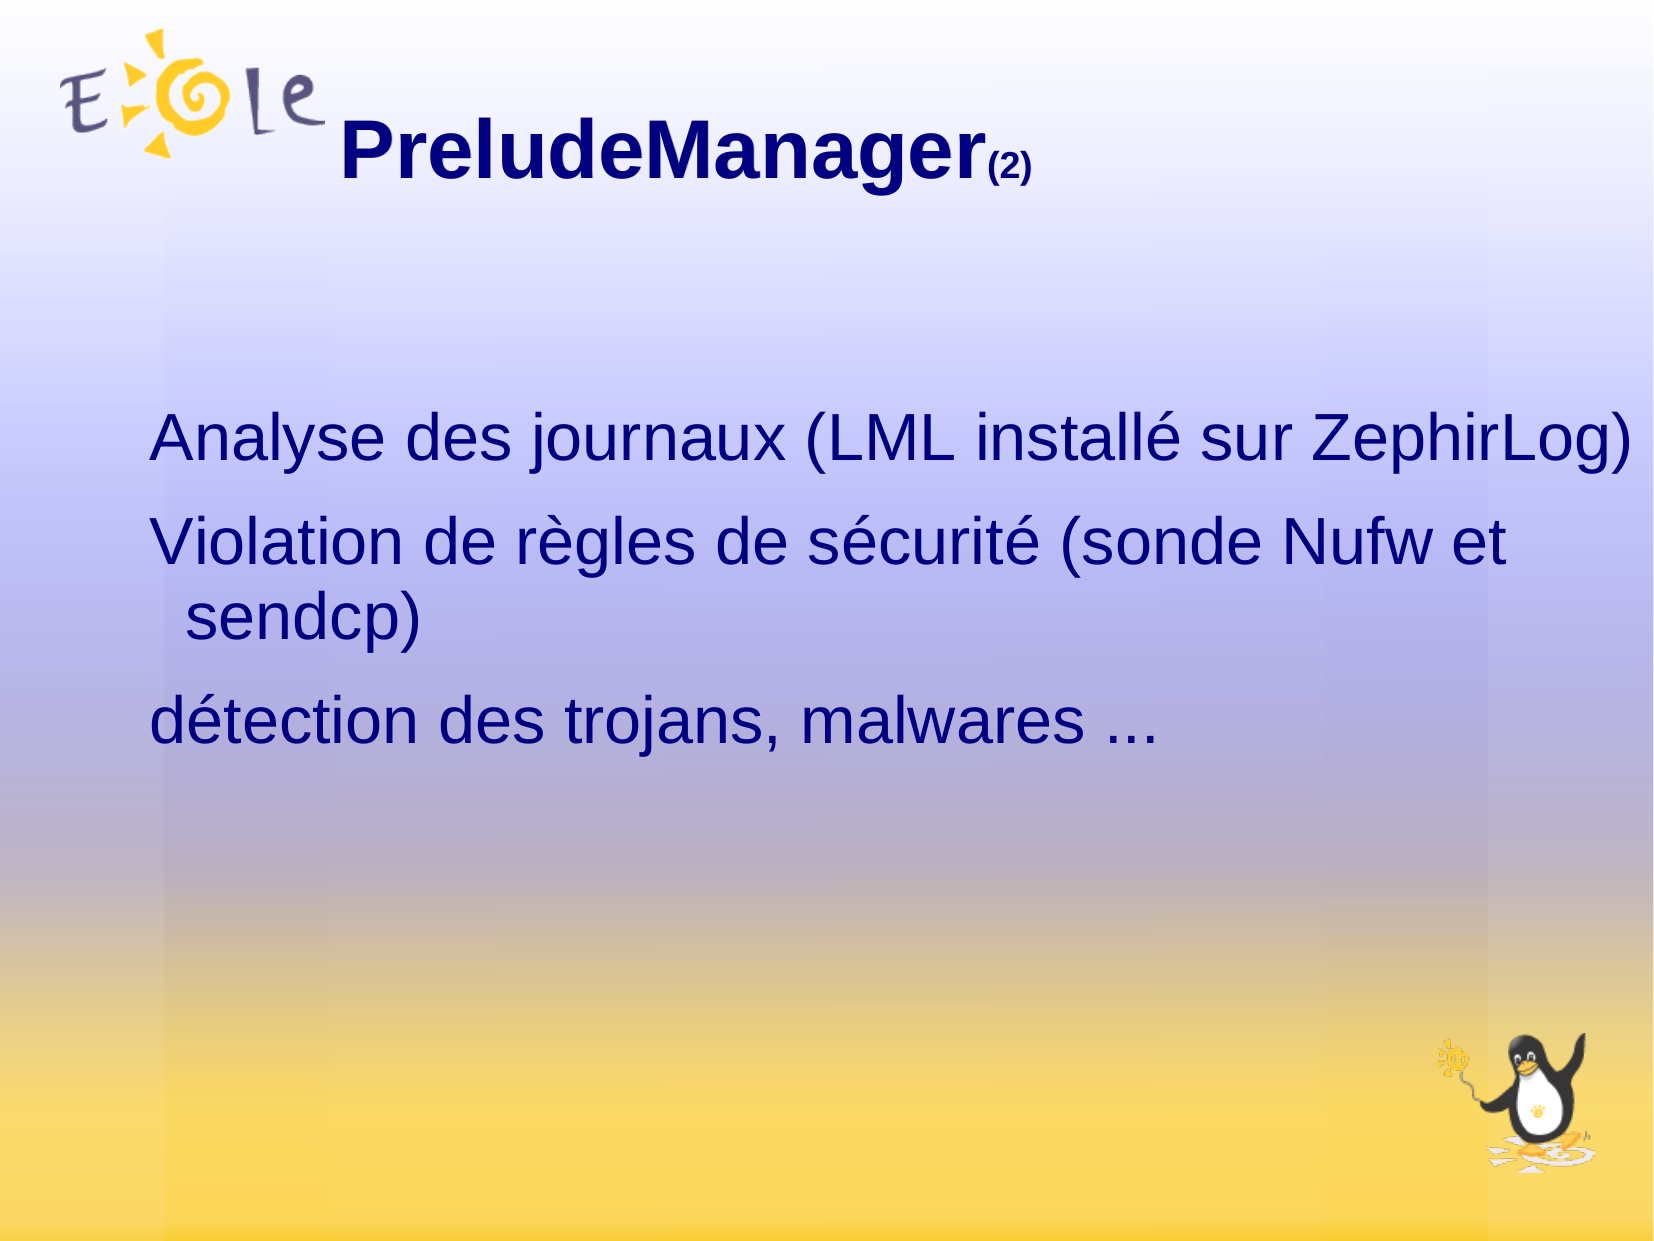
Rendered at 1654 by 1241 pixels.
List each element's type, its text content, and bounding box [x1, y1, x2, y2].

text_box PreludeManager(2) [324, 95, 1048, 218]
picture [0, 0, 1654, 1241]
text_box Analyse des journaux (LML installé sur ZephirLog) Violation de règles de sécurité (sonde Nufw et sendcp) détection des trojans, malwares ... [78, 400, 1654, 875]
